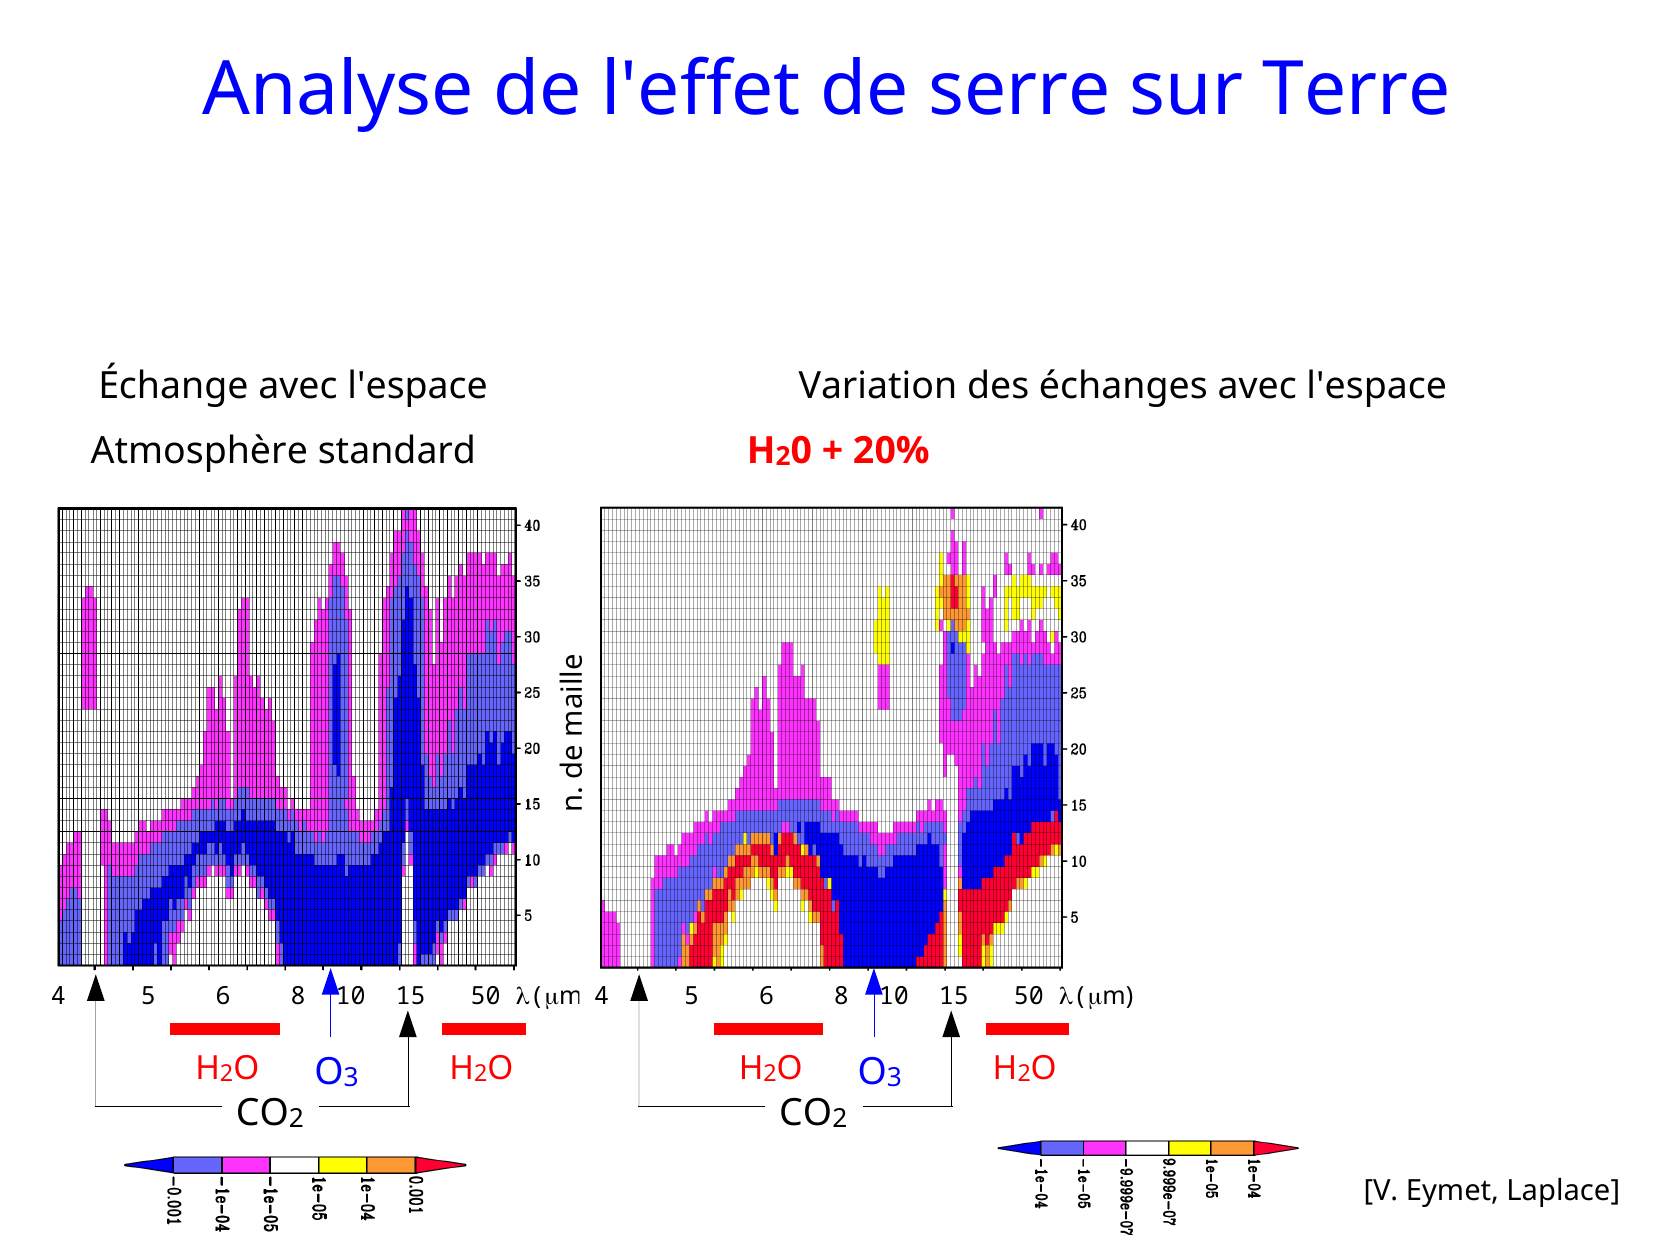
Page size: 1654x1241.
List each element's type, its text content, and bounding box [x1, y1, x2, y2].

text_box Échange avec l'espace [48, 350, 539, 415]
text_box H2O [955, 1036, 1094, 1098]
text_box 4 5 6 8 10 15 50 (m) [579, 970, 874, 1019]
text_box 4 5 6 8 10 15 50 (m) [331, 970, 579, 1019]
text_box 4 5 6 8 10 15 50 (m) [36, 970, 330, 1019]
text_box CO2 [738, 1098, 889, 1145]
text_box H2O [701, 1036, 840, 1098]
text_box H2O [412, 1036, 551, 1098]
picture [990, 1130, 1303, 1241]
picture [110, 1138, 477, 1241]
picture [46, 502, 549, 970]
text_box CO2 [194, 1098, 346, 1138]
picture [586, 499, 1089, 970]
text_box Atmosphère standard [38, 415, 529, 480]
text_box H20 + 20% [593, 415, 1084, 483]
text_box O3 [840, 1037, 920, 1108]
text_box n. de maille [543, 505, 586, 962]
text_box [V. Eymet, Laplace] [1296, 1161, 1636, 1226]
text_box O3 [296, 1037, 377, 1108]
text_box H2O [158, 1036, 297, 1098]
title Analyse de l'effet de serre sur Terre [82, 16, 1571, 155]
text_box 4 5 6 8 10 15 50 (m) [875, 970, 1159, 1019]
text_box Variation des échanges avec l'espace [746, 350, 1500, 415]
